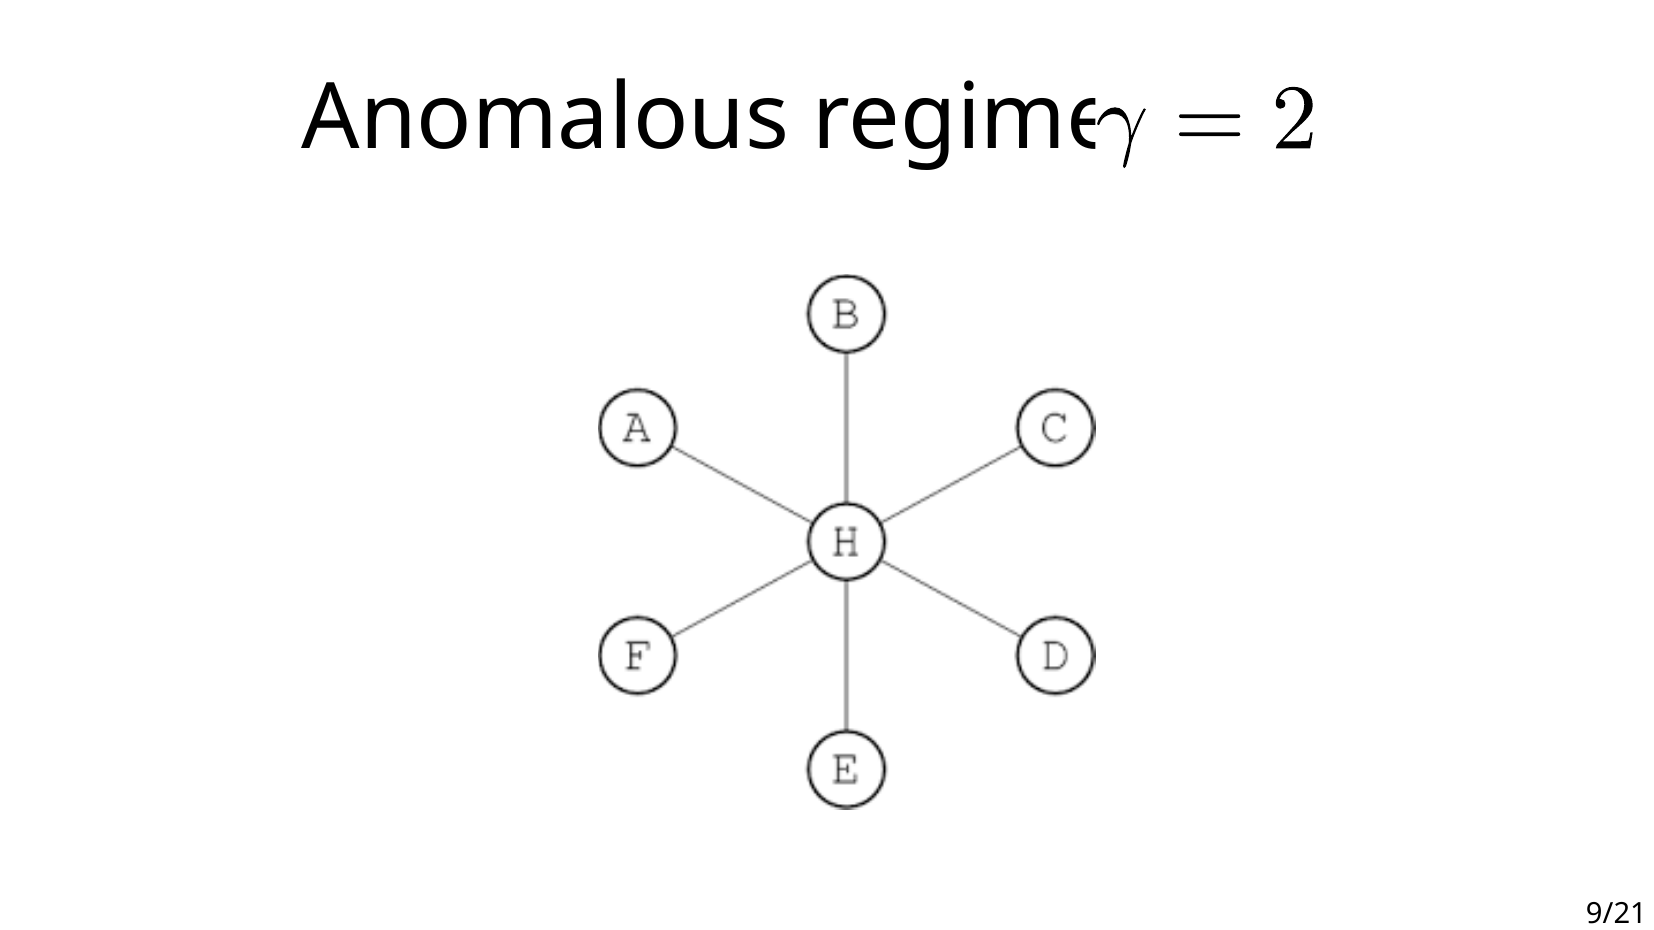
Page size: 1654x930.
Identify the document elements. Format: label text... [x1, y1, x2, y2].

text_box [1095, 86, 1318, 169]
title Anomalous regime [82, 1, 1571, 225]
picture [598, 274, 1096, 811]
